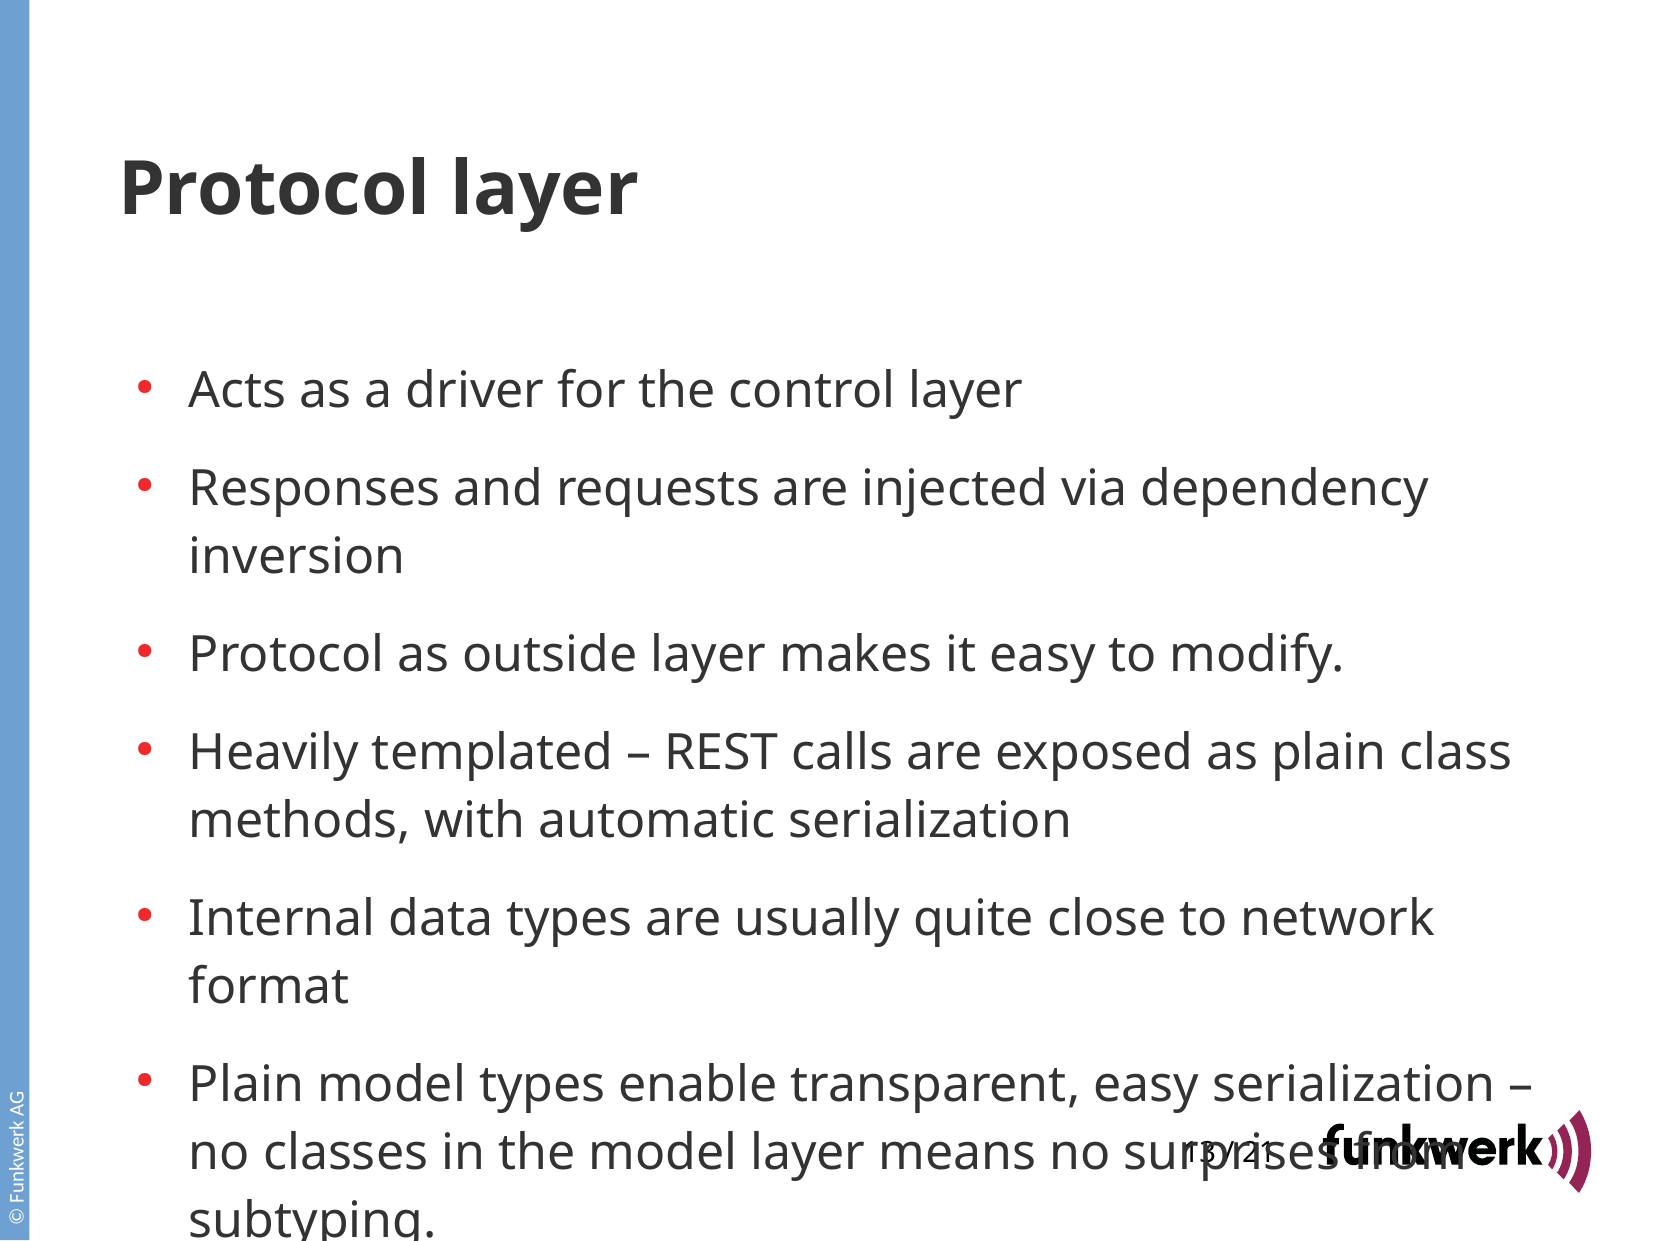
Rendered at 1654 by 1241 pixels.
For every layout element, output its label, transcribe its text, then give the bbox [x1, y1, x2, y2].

list Acts as a driver for the control layer Responses and requests are injected via dependency inversion Protocol as outside layer makes it easy to modify. Heavily templated – REST calls are exposed as plain class methods, with automatic serialization Internal data types are usually quite close to network format Plain model types enable transparent, easy serialization – no classes in the model layer means no surprises from subtyping. [118, 354, 1536, 1074]
title Protocol layer [118, 49, 1571, 237]
